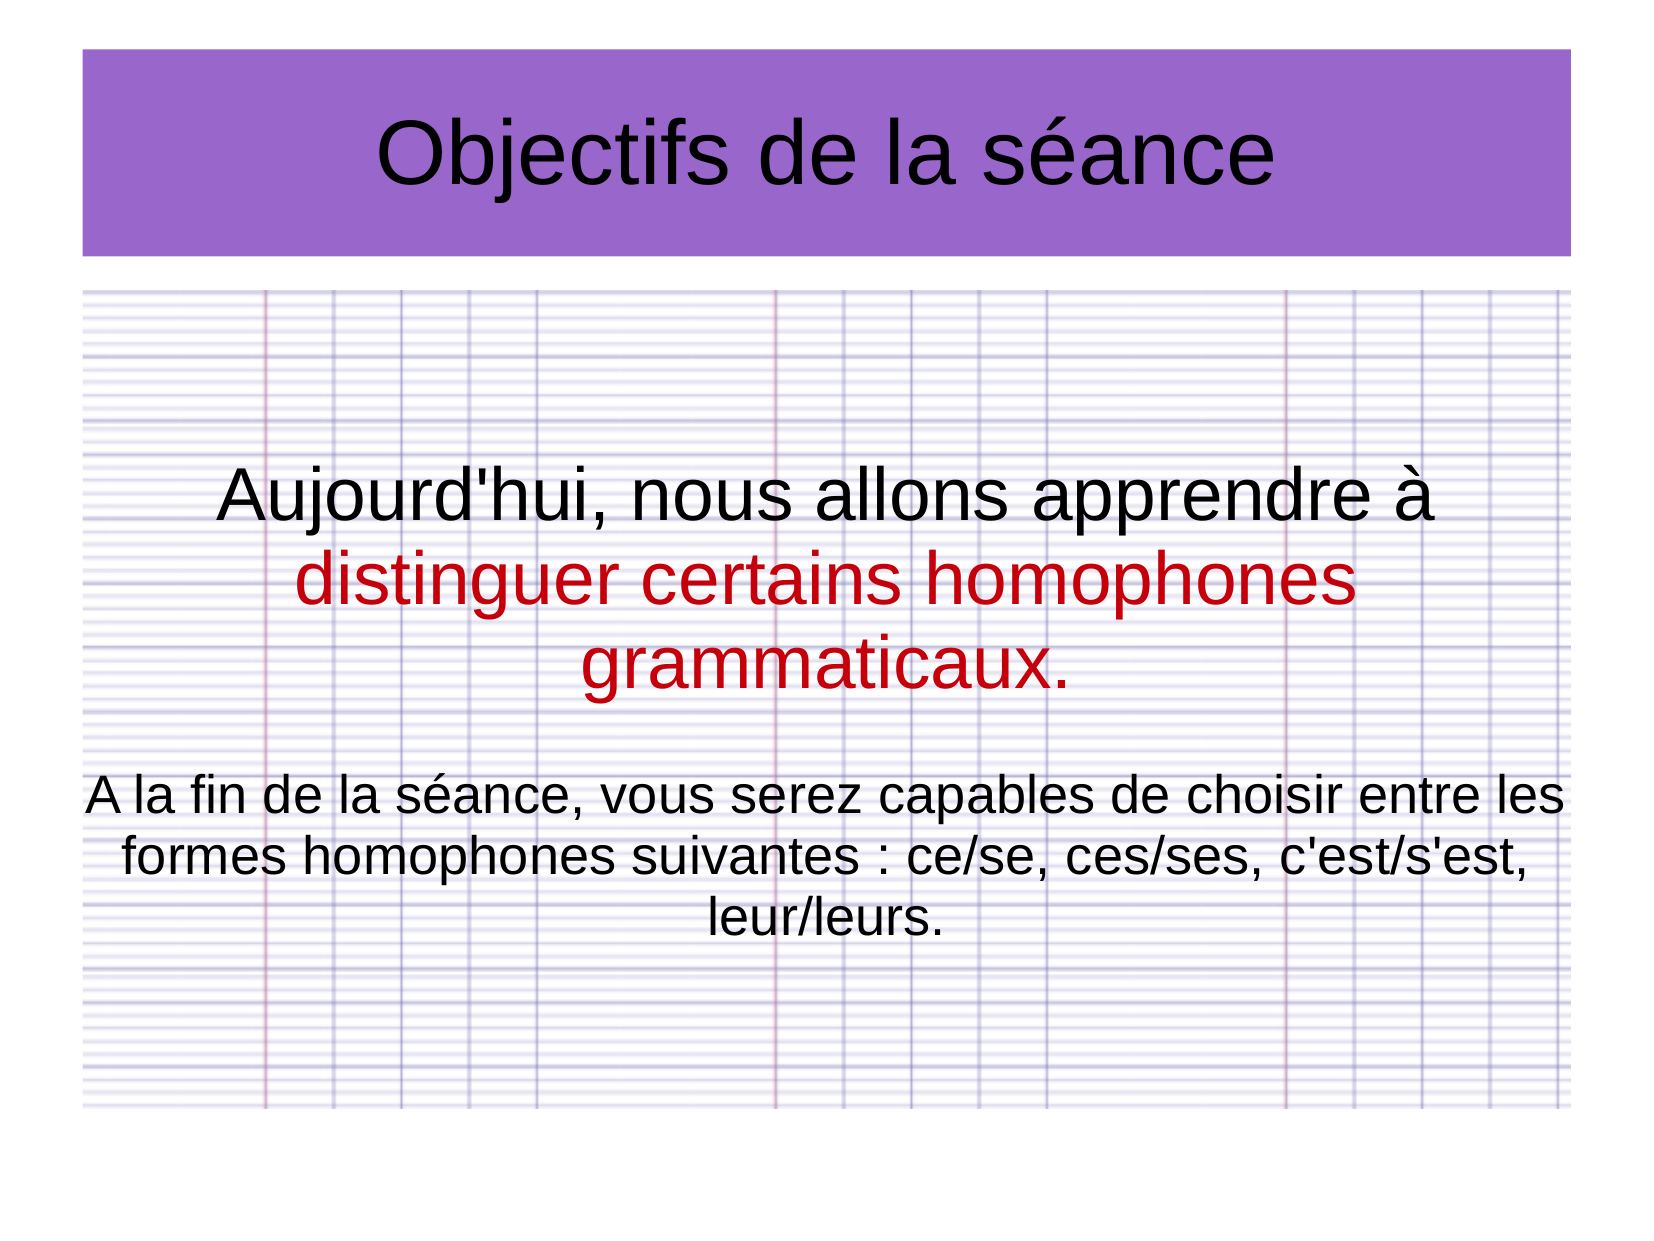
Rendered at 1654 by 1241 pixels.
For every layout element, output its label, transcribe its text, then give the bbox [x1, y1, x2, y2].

subtitle Aujourd'hui, nous allons apprendre à distinguer certains homophones grammaticaux. A la fin de la séance, vous serez capables de choisir entre les formes homophones suivantes : ce/se, ces/ses, c'est/s'est, leur/leurs. [82, 290, 1571, 1109]
title Objectifs de la séance [82, 49, 1571, 257]
